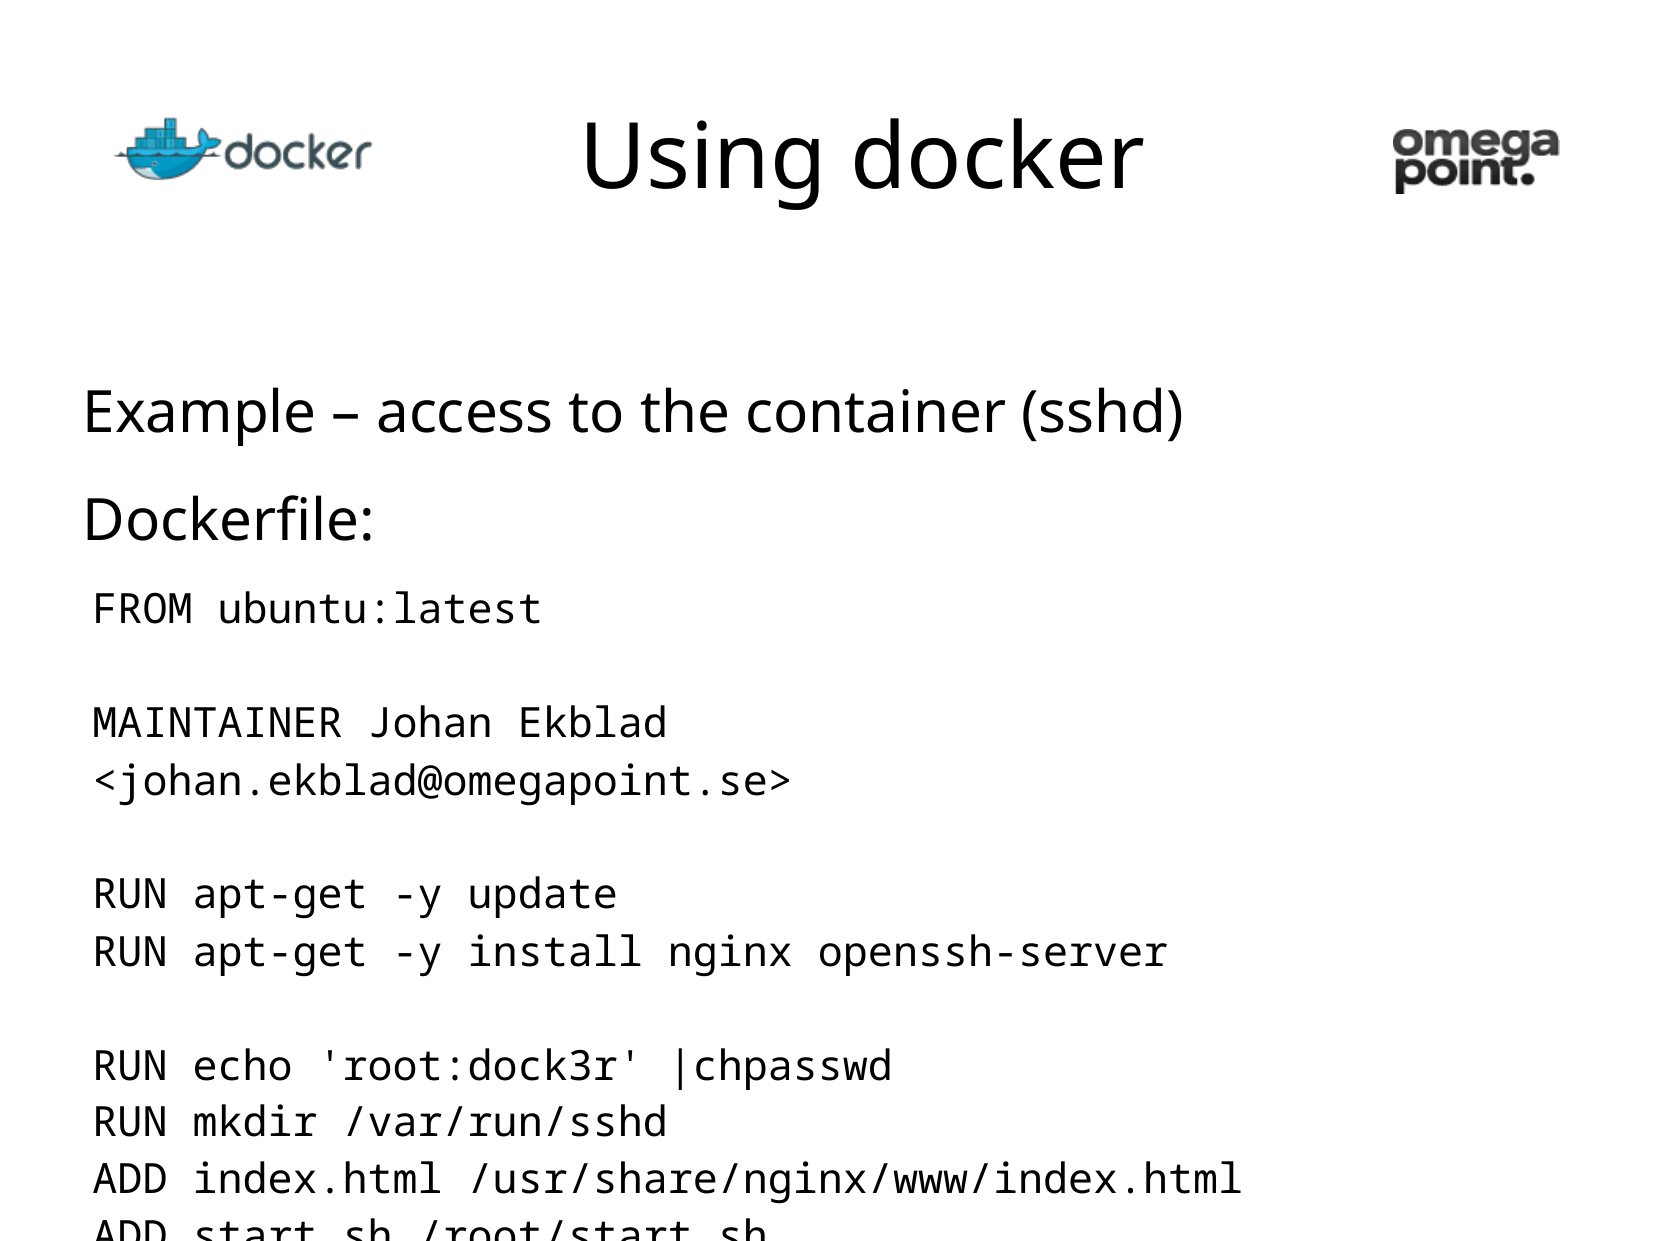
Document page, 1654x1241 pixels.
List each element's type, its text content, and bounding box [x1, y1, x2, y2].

picture [99, 94, 390, 204]
title Using docker [82, 49, 1571, 257]
text_box FROM ubuntu:latest MAINTAINER Johan Ekblad <johan.ekblad@omegapoint.se> RUN apt-get -y update RUN apt-get -y install nginx openssh-server RUN echo 'root:dock3r' |chpasswd RUN mkdir /var/run/sshd ADD index.html /usr/share/nginx/www/index.html ADD start.sh /root/start.sh EXPOSE 22 EXPOSE 80 CMD ["/bin/sh","/root/start.sh"] [77, 571, 1382, 1217]
list Example – access to the container (sshd) Dockerfile: [82, 369, 1571, 1146]
picture [1393, 129, 1560, 194]
